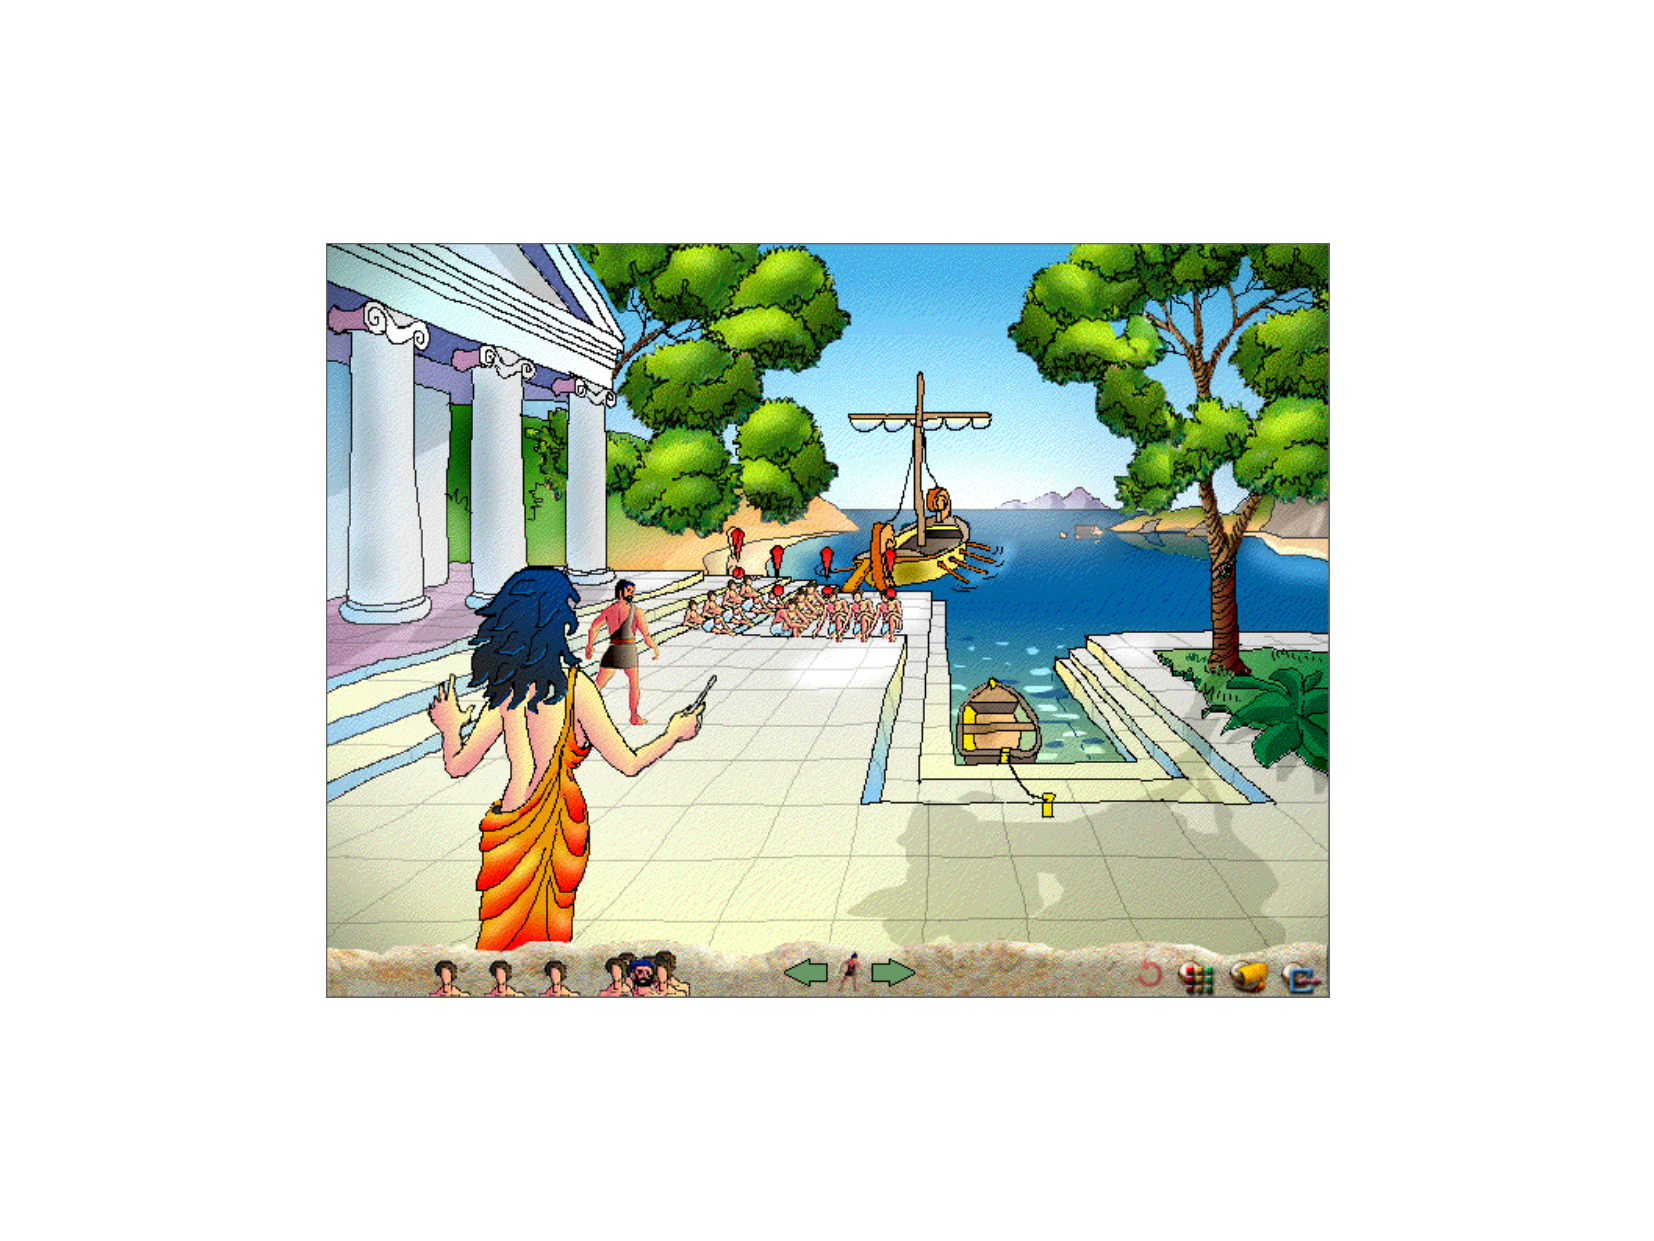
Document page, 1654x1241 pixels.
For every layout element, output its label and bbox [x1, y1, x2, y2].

picture [326, 243, 1330, 998]
